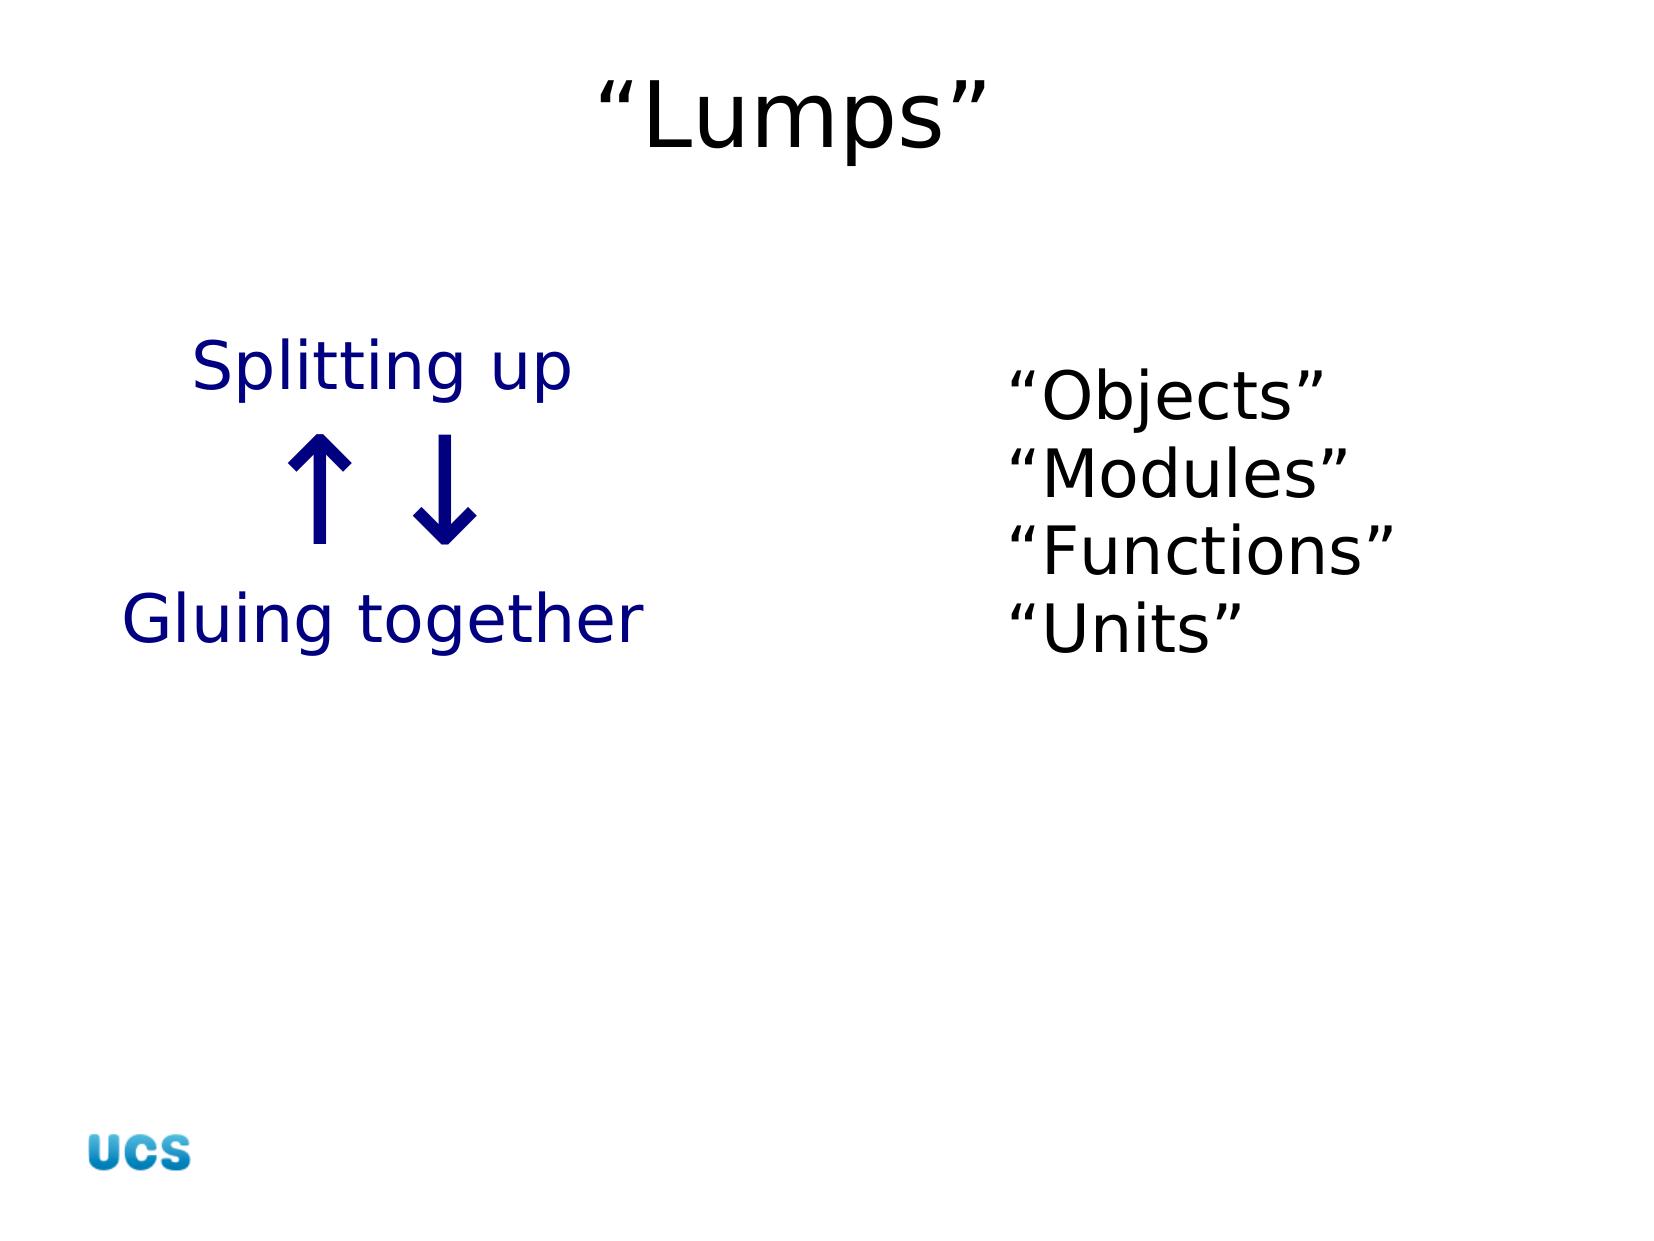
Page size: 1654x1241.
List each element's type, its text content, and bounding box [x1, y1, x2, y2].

text_box “Objects” “Modules” “Functions” “Units” [1003, 354, 1402, 672]
text_box “Lumps” [590, 59, 997, 173]
picture [88, 1133, 191, 1172]
text_box Splitting up ↑↓ Gluing together [118, 324, 649, 662]
